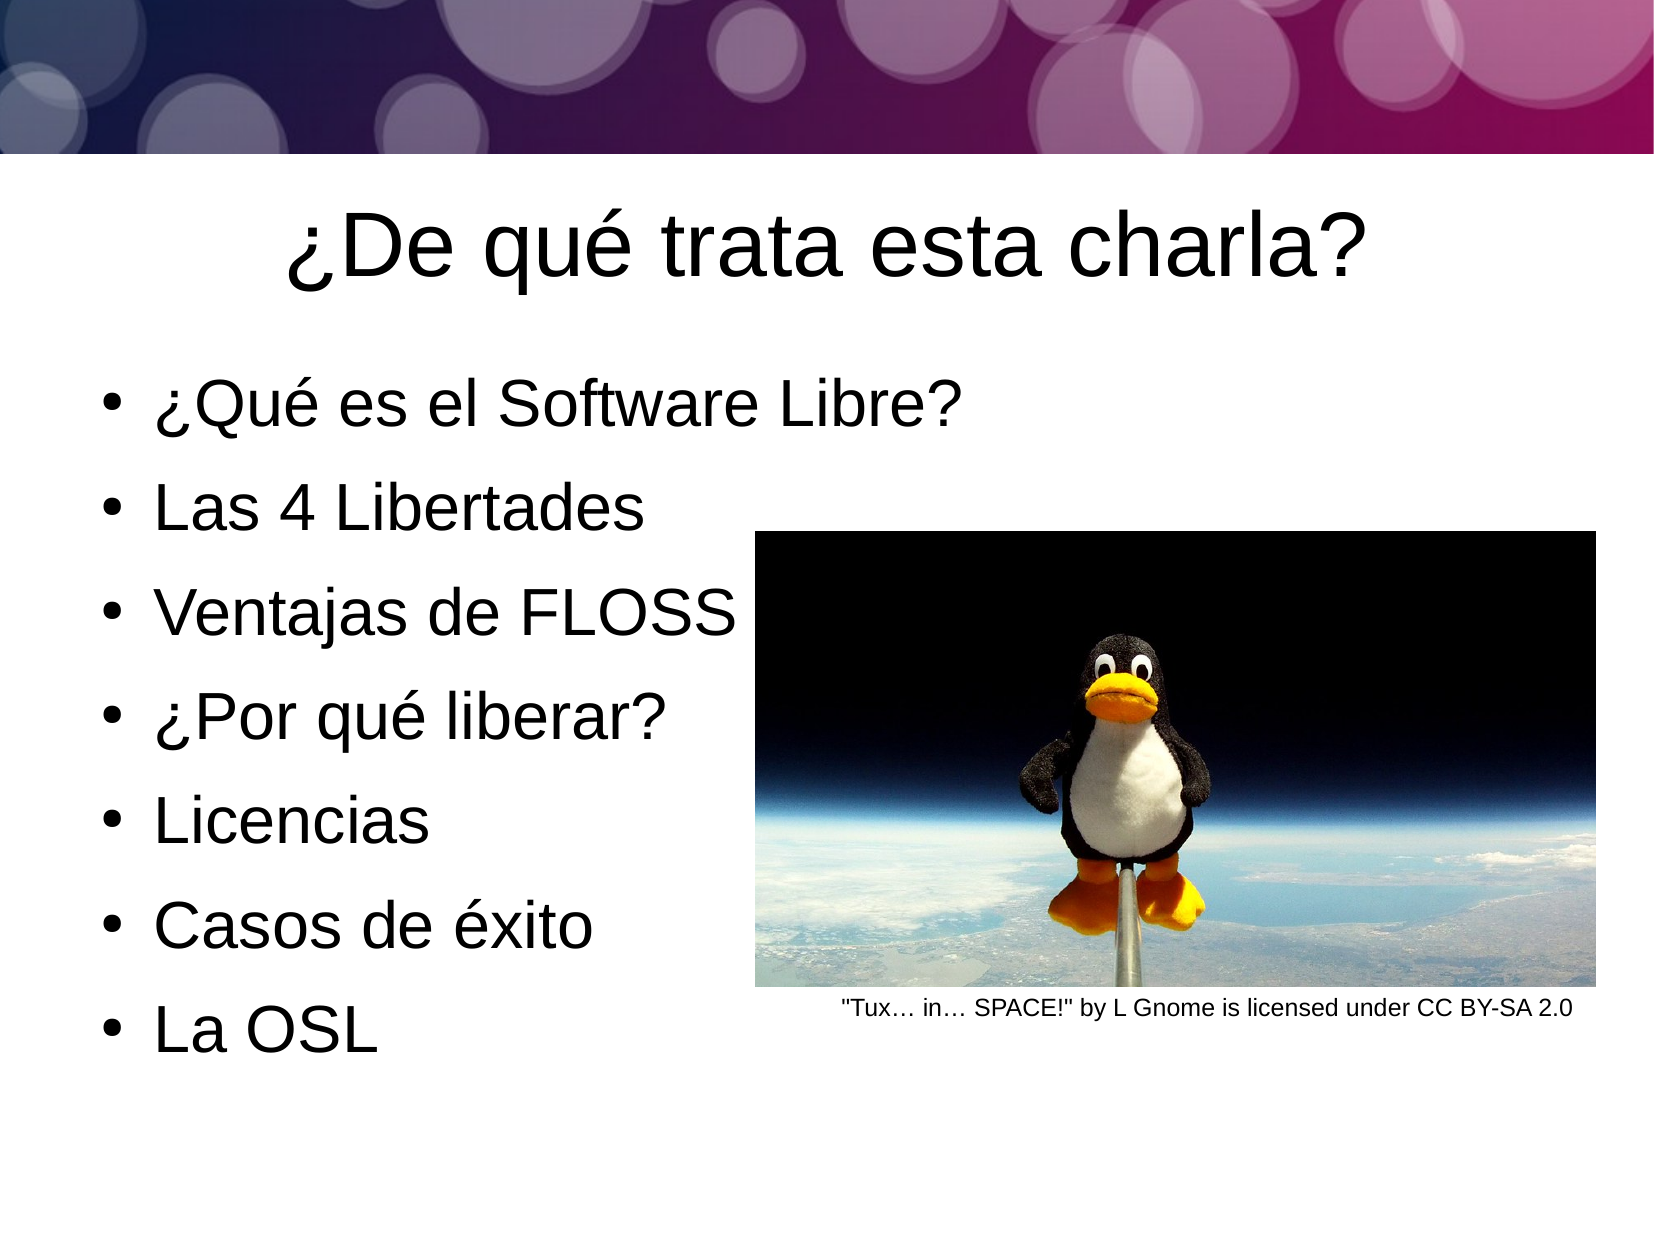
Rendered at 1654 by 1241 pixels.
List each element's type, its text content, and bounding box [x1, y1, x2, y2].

picture [755, 531, 1596, 987]
title ¿De qué trata esta charla? [82, 159, 1571, 331]
list ¿Qué es el Software Libre? Las 4 Libertades Ventajas de FLOSS ¿Por qué liberar? Licencias Casos de éxito La OSL [82, 366, 1571, 1087]
text_box "Tux… in… SPACE!" by L Gnome is licensed under CC BY-SA 2.0 [826, 986, 1607, 1030]
picture [0, 0, 1654, 154]
